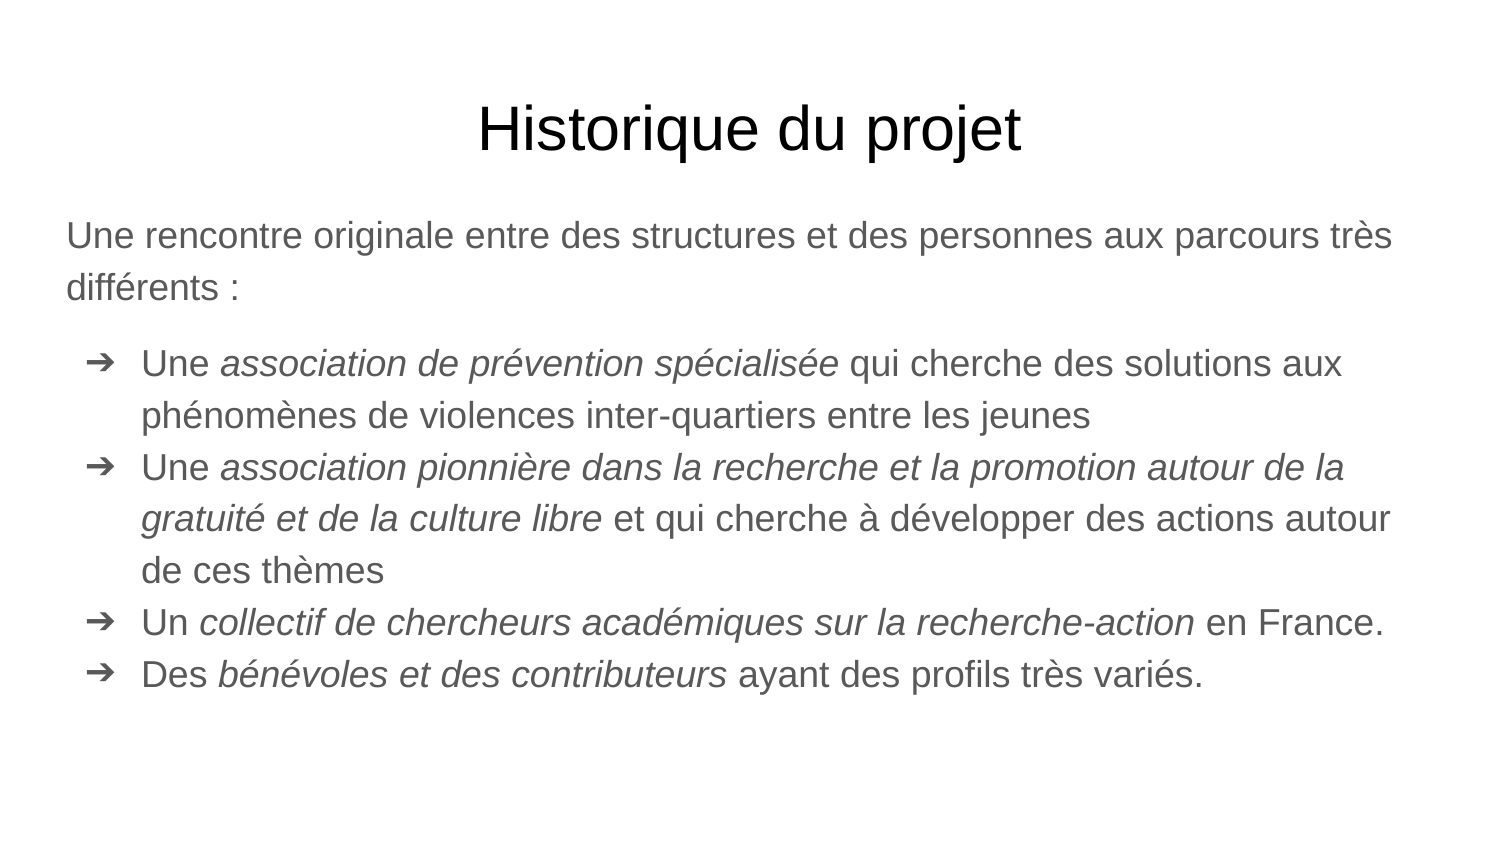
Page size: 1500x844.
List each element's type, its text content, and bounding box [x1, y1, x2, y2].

title Historique du projet [51, 72, 1449, 167]
list Une rencontre originale entre des structures et des personnes aux parcours très différents : Une association de prévention spécialisée qui cherche des solutions aux phénomènes de violences inter-quartiers entre les jeunes Une association pionnière dans la recherche et la promotion autour de la gratuité et de la culture libre et qui cherche à développer des actions autour de ces thèmes Un collectif de chercheurs académiques sur la recherche-action en France. Des bénévoles et des contributeurs ayant des profils très variés. [51, 189, 1449, 750]
